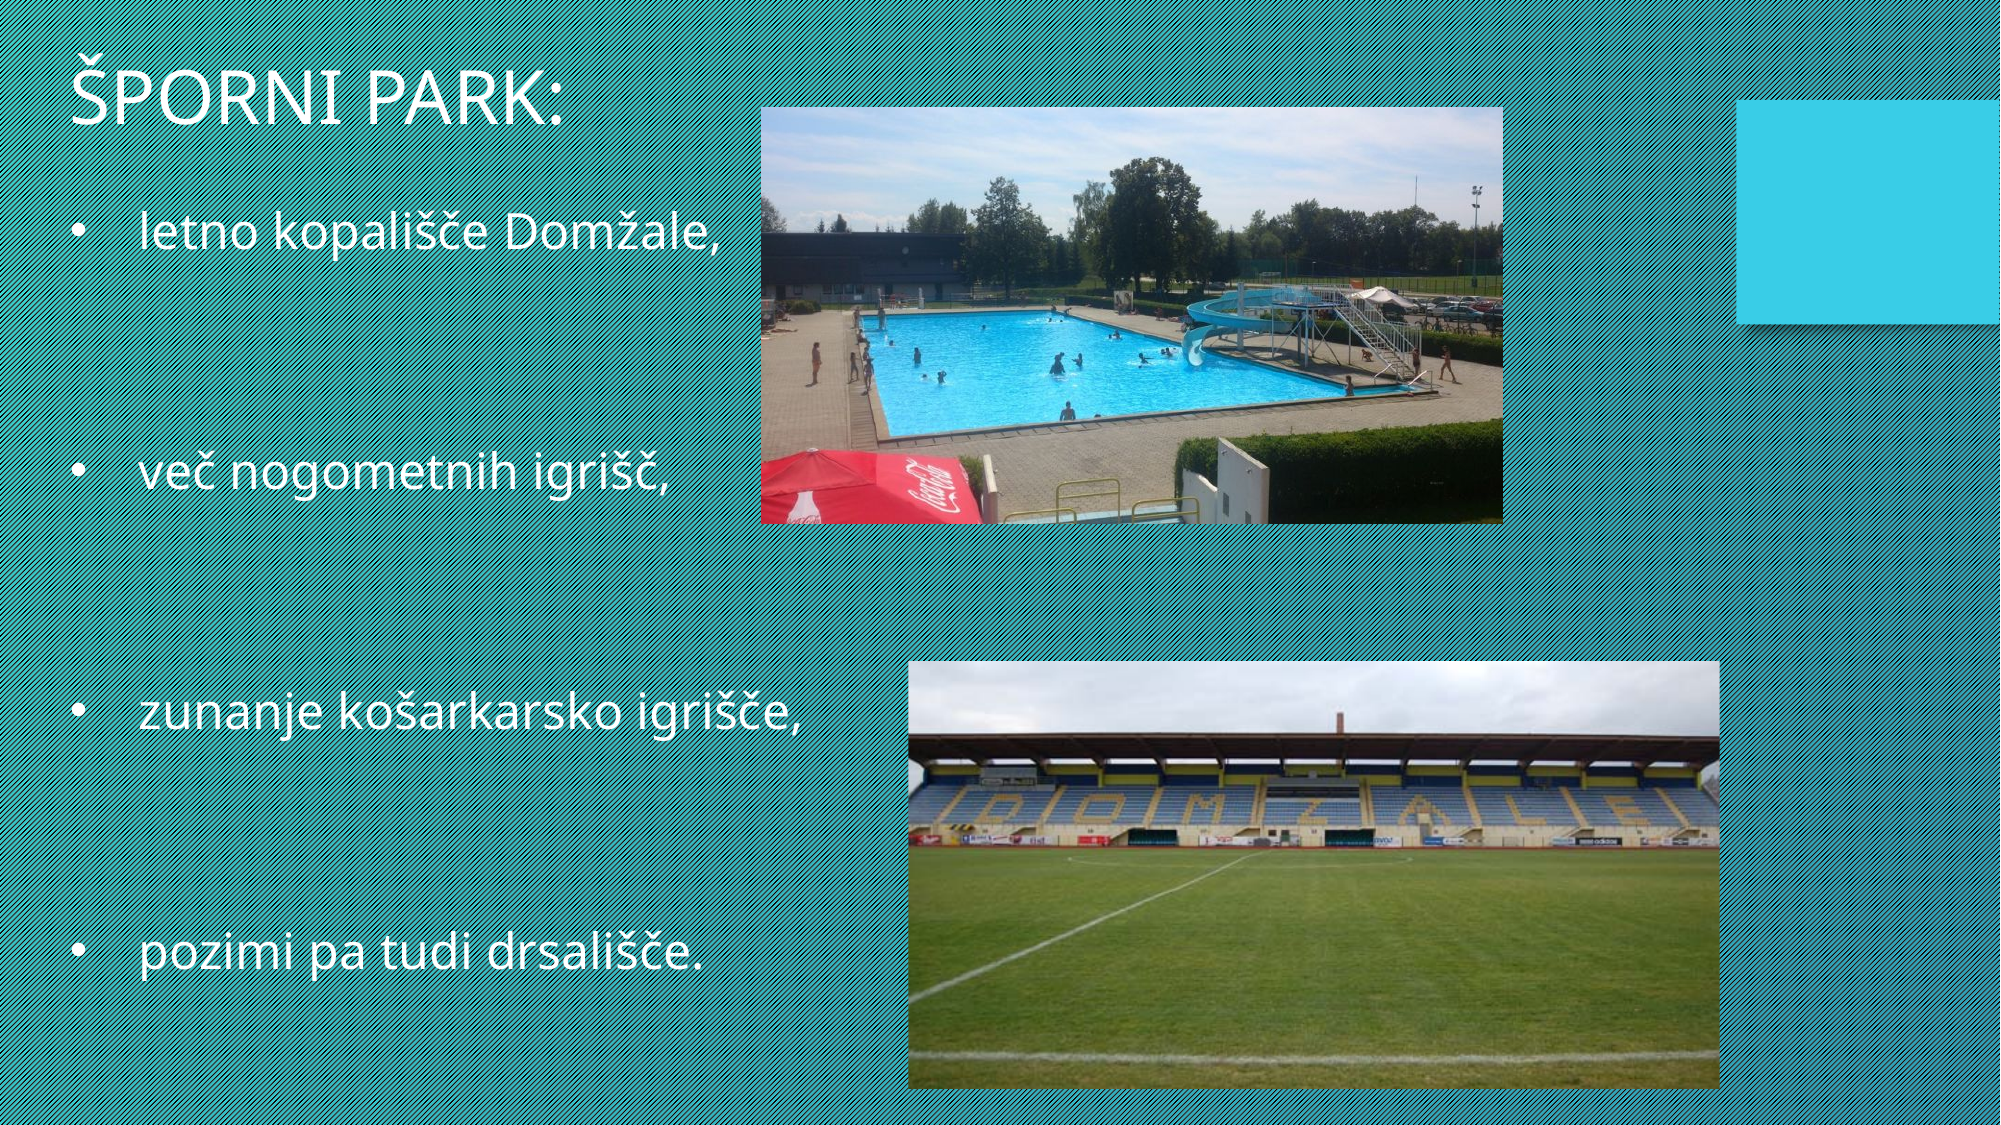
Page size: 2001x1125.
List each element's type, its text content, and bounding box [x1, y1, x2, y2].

picture [0, 0, 2000, 1125]
text_box ŠPORNI PARK: letno kopališče Domžale, več nogometnih igrišč, zunanje košarkarsko igrišče, pozimi pa tudi drsališče. [54, 42, 1720, 1047]
